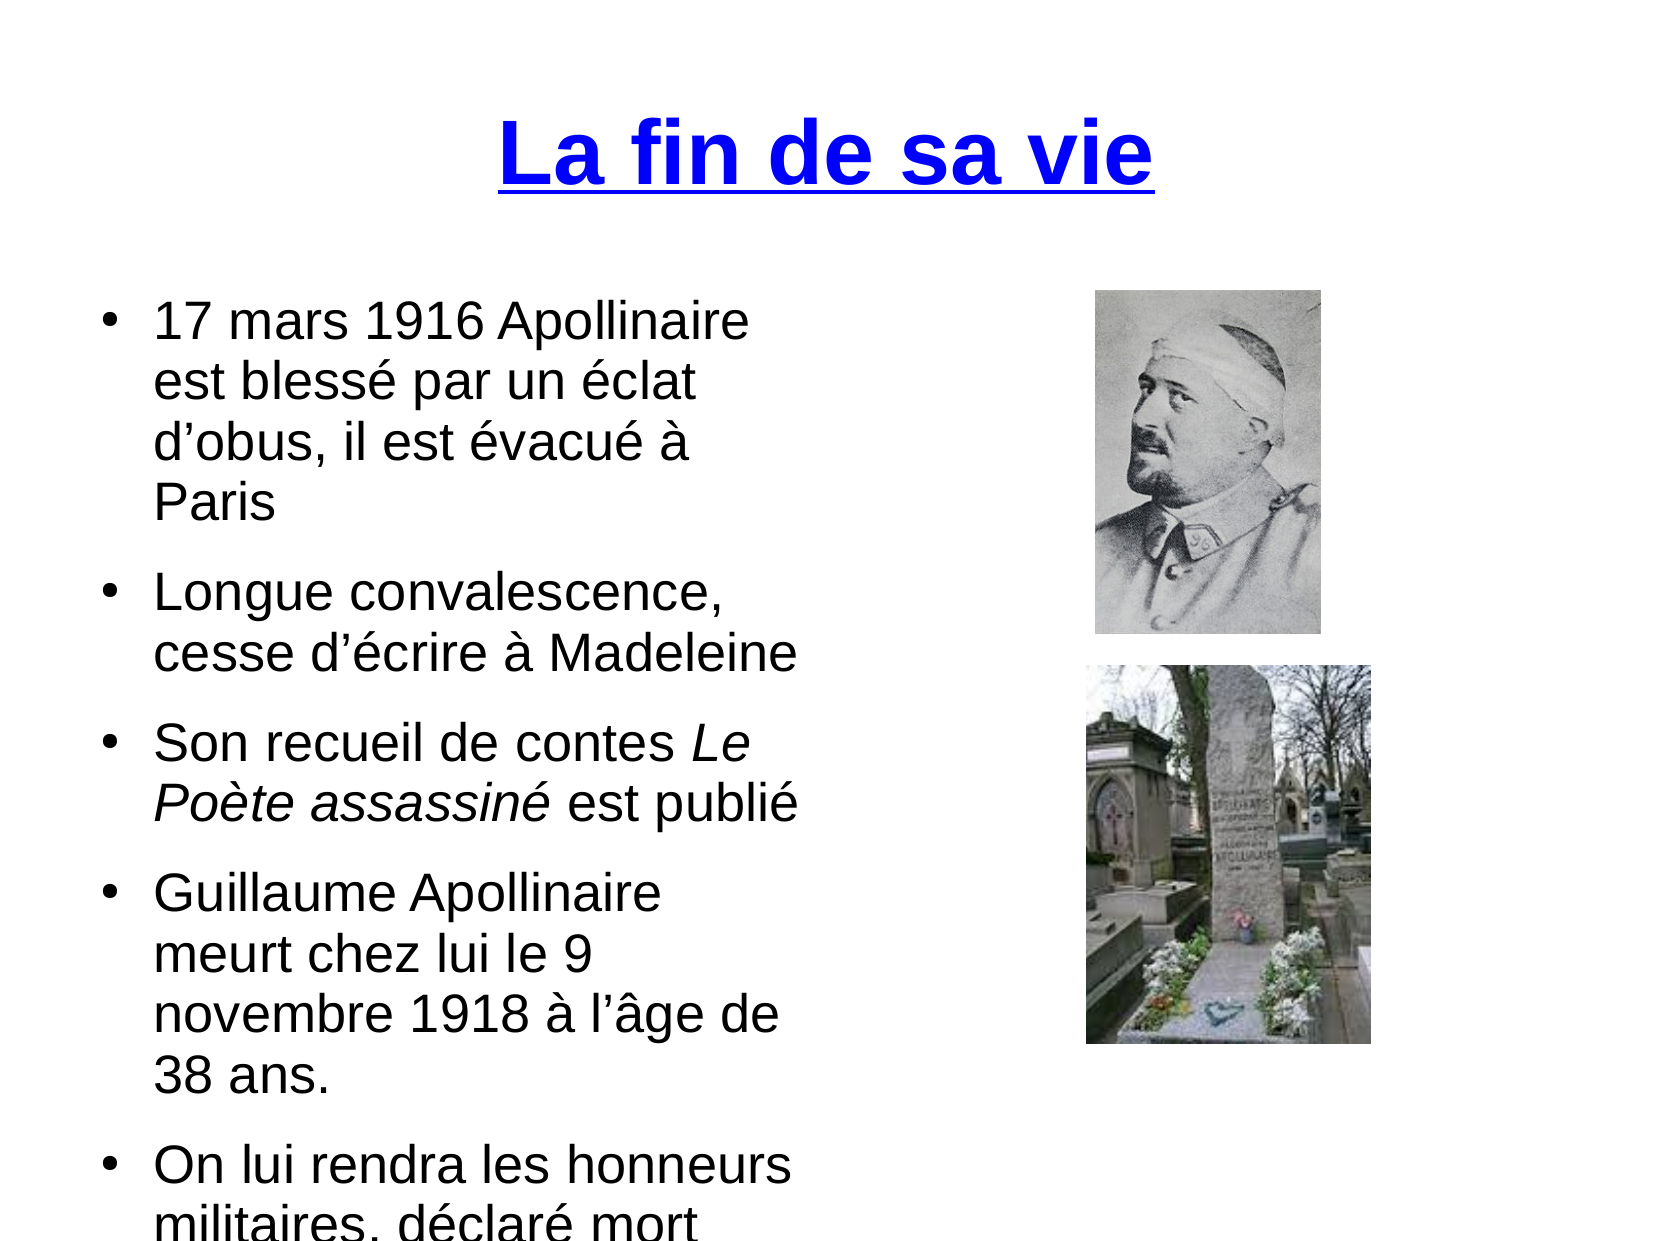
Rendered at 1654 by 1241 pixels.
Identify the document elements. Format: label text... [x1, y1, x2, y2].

list 17 mars 1916 Apollinaire est blessé par un éclat d’obus, il est évacué à Paris Longue convalescence, cesse d’écrire à Madeleine Son recueil de contes Le Poète assassiné est publié Guillaume Apollinaire meurt chez lui le 9 novembre 1918 à l’âge de 38 ans. On lui rendra les honneurs militaires, déclaré mort pour la France. [82, 290, 809, 1010]
title La fin de sa vie [82, 49, 1571, 257]
picture [1086, 665, 1371, 1044]
picture [1095, 290, 1321, 634]
